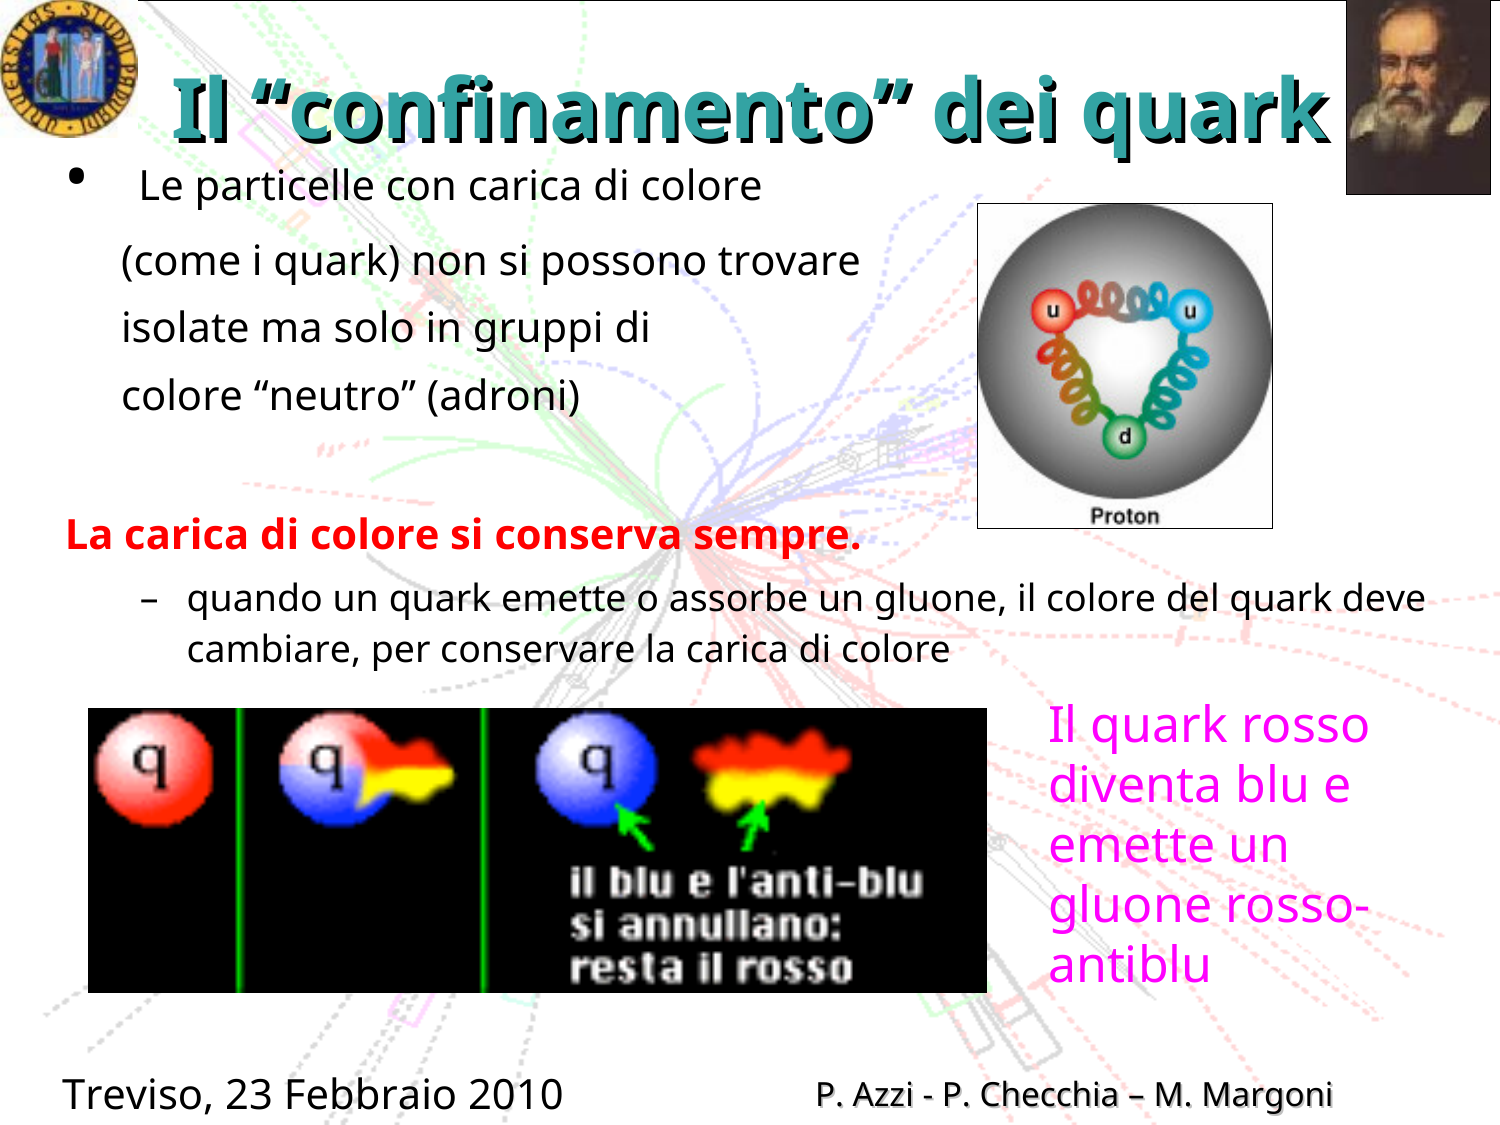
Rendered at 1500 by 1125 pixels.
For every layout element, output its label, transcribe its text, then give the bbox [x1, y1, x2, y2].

title Il “confinamento” dei quark [0, 0, 1500, 213]
picture [0, 213, 1500, 1125]
list Le particelle con carica di colore (come i quark) non si possono trovare isolate ma solo in gruppi di colore “neutro” (adroni) La carica di colore si conserva sempre. quando un quark emette o assorbe un gluone, il colore del quark deve cambiare, per conservare la carica di colore [50, 121, 1450, 860]
picture [977, 203, 1273, 529]
text_box Il quark rosso diventa blu e emette un gluone rosso-antiblu [1033, 685, 1447, 1000]
